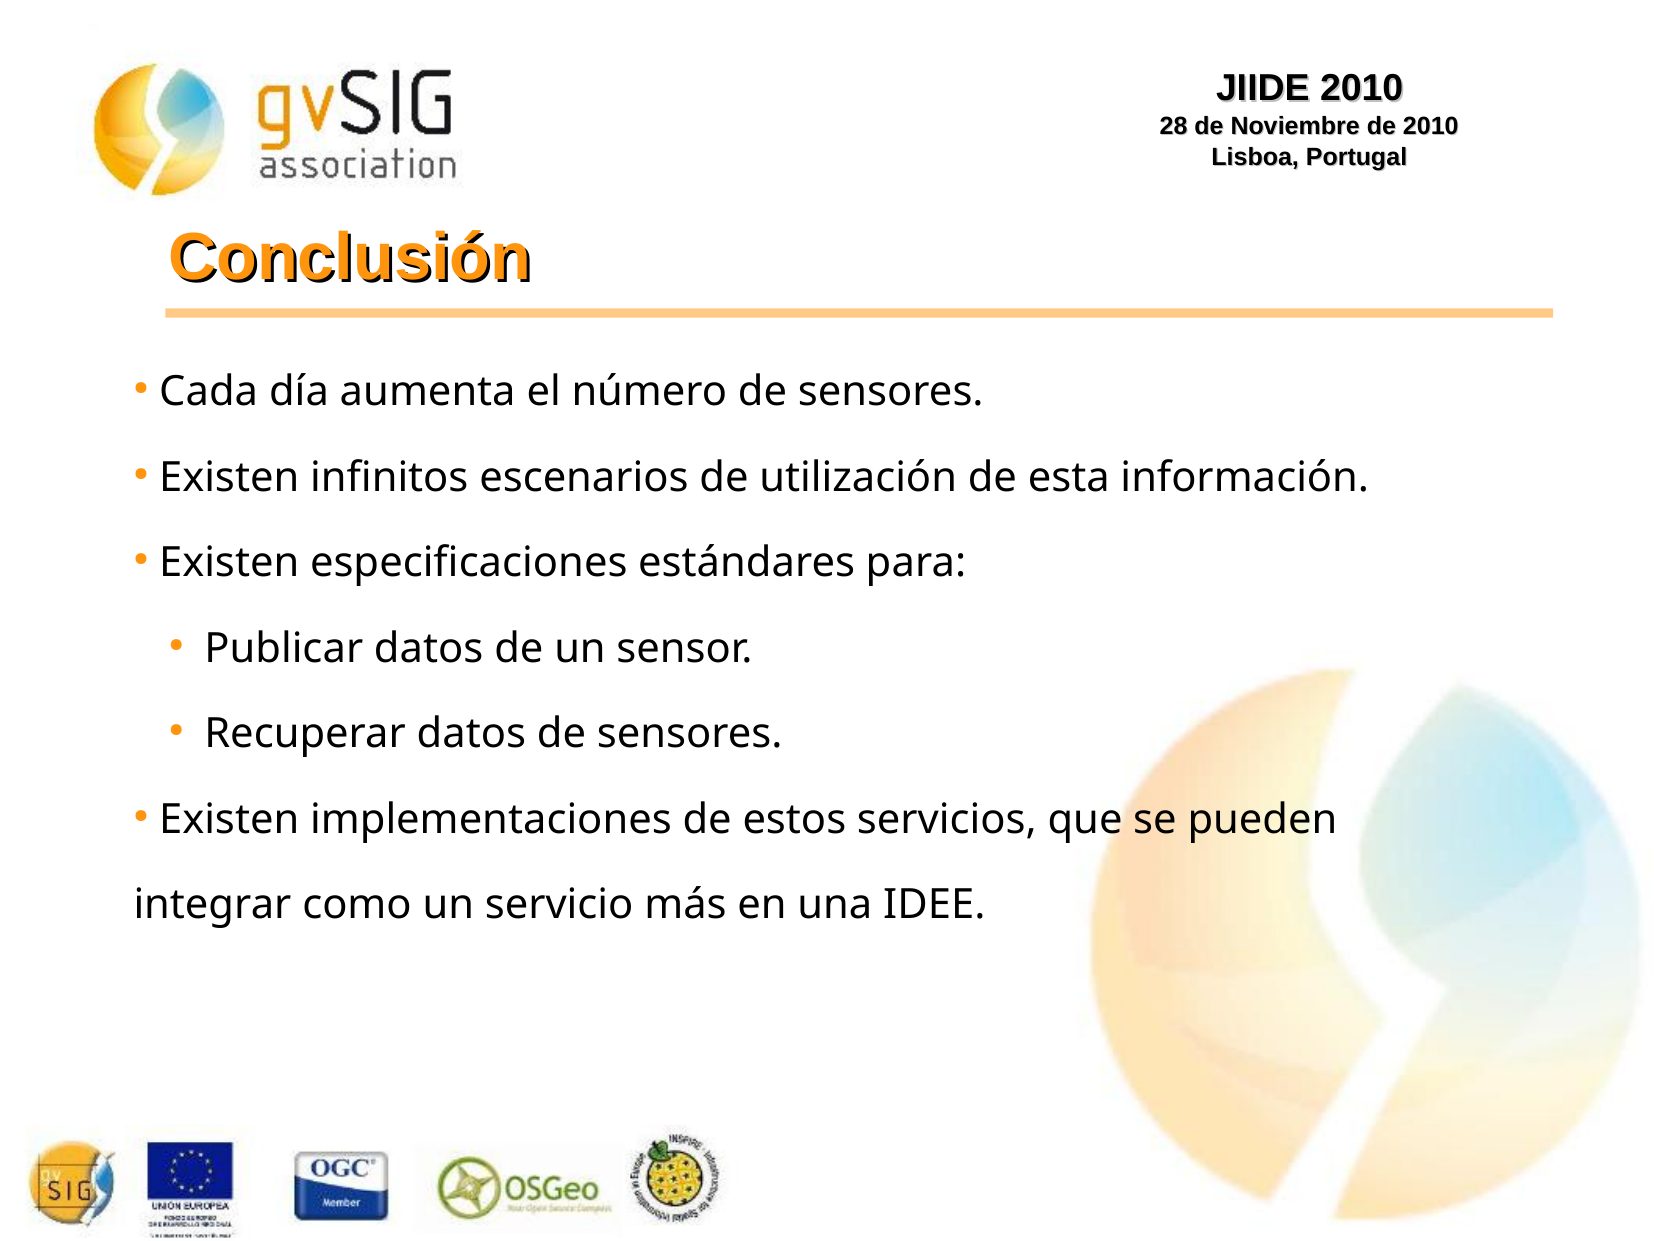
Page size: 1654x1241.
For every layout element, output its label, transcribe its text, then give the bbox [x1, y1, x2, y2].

picture [1, 0, 1654, 1241]
text_box Conclusión [153, 212, 569, 302]
text_box Cada día aumenta el número de sensores. Existen infinitos escenarios de utilización de esta información. Existen especificaciones estándares para: Publicar datos de un sensor. Recuperar datos de sensores. Existen implementaciones de estos servicios, que se pueden integrar como un servicio más en una IDEE. [118, 325, 1477, 971]
